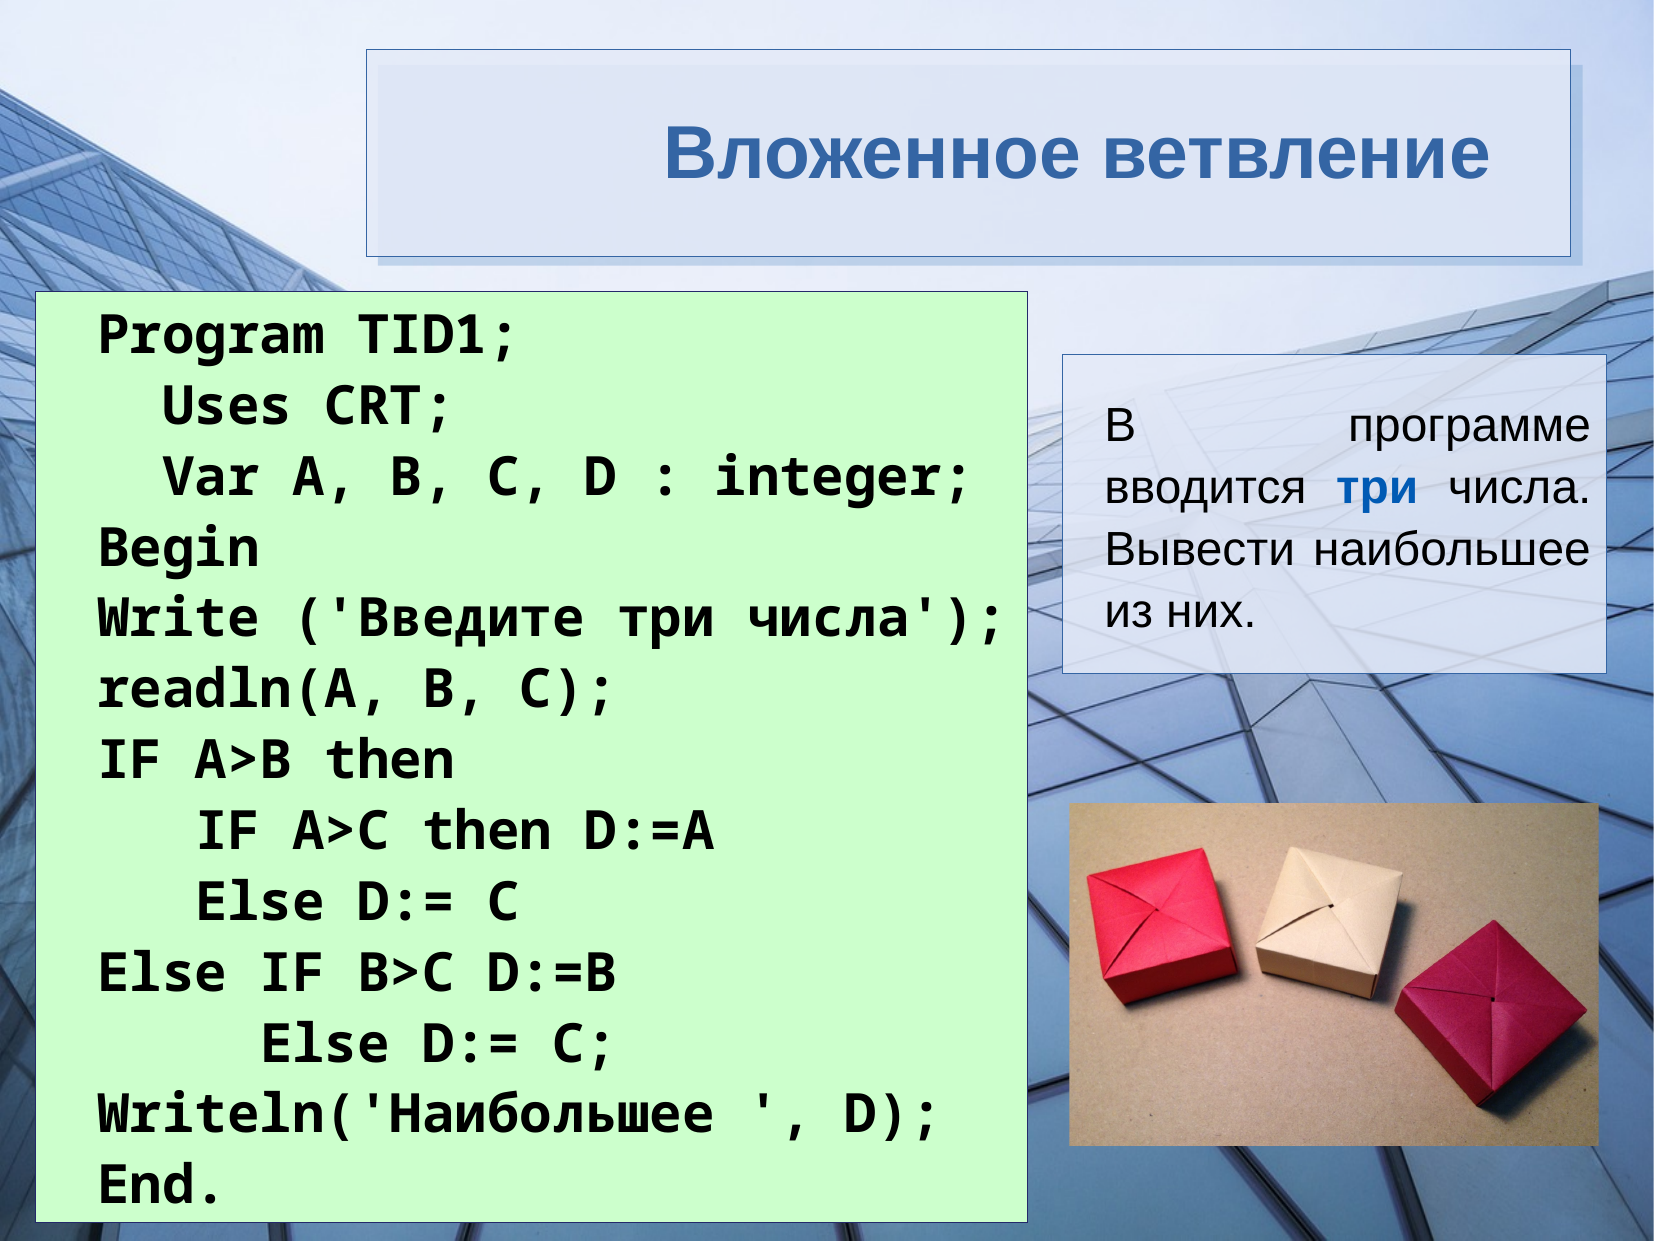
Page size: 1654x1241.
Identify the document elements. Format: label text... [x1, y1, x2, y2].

picture [0, 0, 1654, 1241]
text_box Program TID1; Uses CRT; Var А, В, С, D : integer; Begin Write ('Введите три числа'); readln(А, В, С); IF A>B then IF A>C then D:=A Else D:= C Else IF B>C D:=B Else D:= C; Writeln('Наибольшее ', D); End. [35, 291, 1028, 1223]
title Вложенное ветвление [366, 49, 1571, 257]
text_box [377, 64, 1583, 266]
text_box В программе вводится три числа. Вывести наибольшее из них. [1062, 354, 1607, 674]
